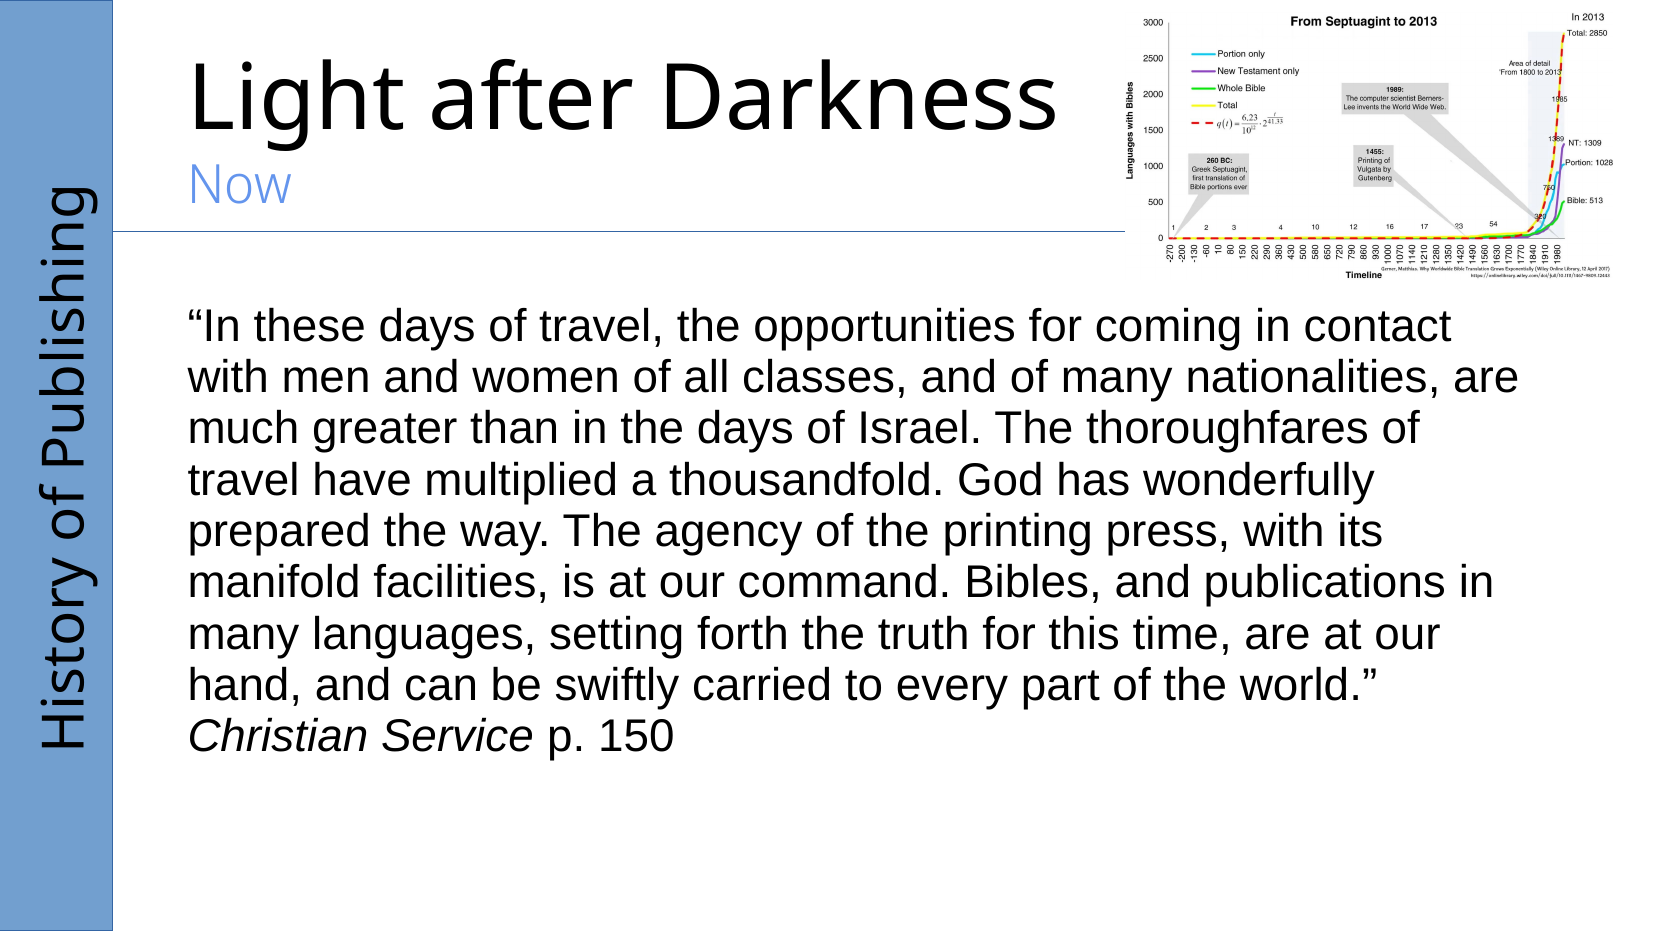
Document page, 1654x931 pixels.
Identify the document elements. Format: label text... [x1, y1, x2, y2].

picture [1125, 12, 1613, 280]
title Light after Darkness [187, 33, 1125, 125]
text_box [0, 0, 113, 931]
text_box “In these days of travel, the opportunities for coming in contact with men and women of all classes, and of many nationalities, are much greater than in the days of Israel. The thoroughfares of travel have multiplied a thousandfold. God has wonderfully prepared the way. The agency of the printing press, with its manifold facilities, is at our command. Bibles, and publications in many languages, setting forth the truth for this time, are at our hand, and can be swiftly carried to every part of the world.” Christian Service p. 150 [187, 300, 1538, 804]
title Now [187, 232, 1125, 239]
text_box History of Publishing [13, 37, 105, 901]
title Now [187, 125, 1125, 231]
